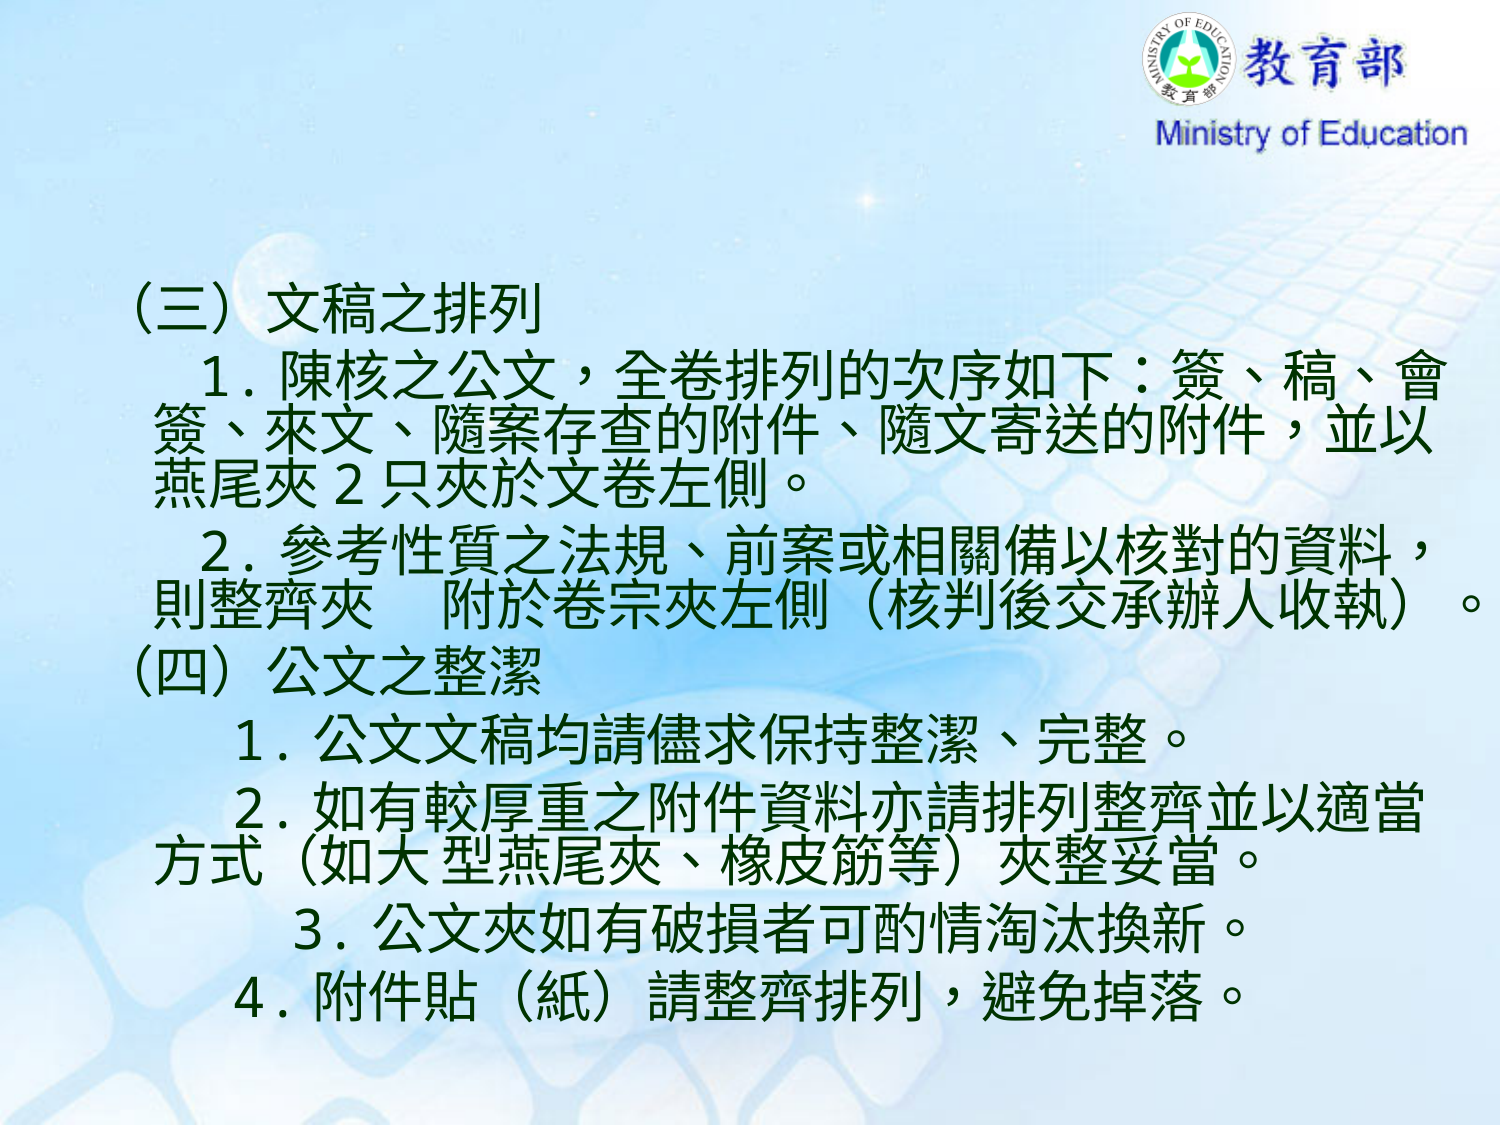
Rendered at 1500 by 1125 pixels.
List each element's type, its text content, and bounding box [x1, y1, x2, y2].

list （三）文稿之排列 1.陳核之公文，全卷排列的次序如下：簽、稿、會簽、來文、隨案存查的附件、隨文寄送的附件，並以燕尾夾2只夾於文卷左側。 2.參考性質之法規、前案或相關備以核對的資料，則整齊夾 附於卷宗夾左側（核判後交承辦人收執）。 （四）公文之整潔 1.公文文稿均請儘求保持整潔、完整。 2.如有較厚重之附件資料亦請排列整齊並以適當方式（如大 型燕尾夾、橡皮筋等）夾整妥當。 3.公文夾如有破損者可酌情淘汰換新。 4.附件貼（紙）請整齊排列，避免掉落。 [29, 278, 1471, 1094]
